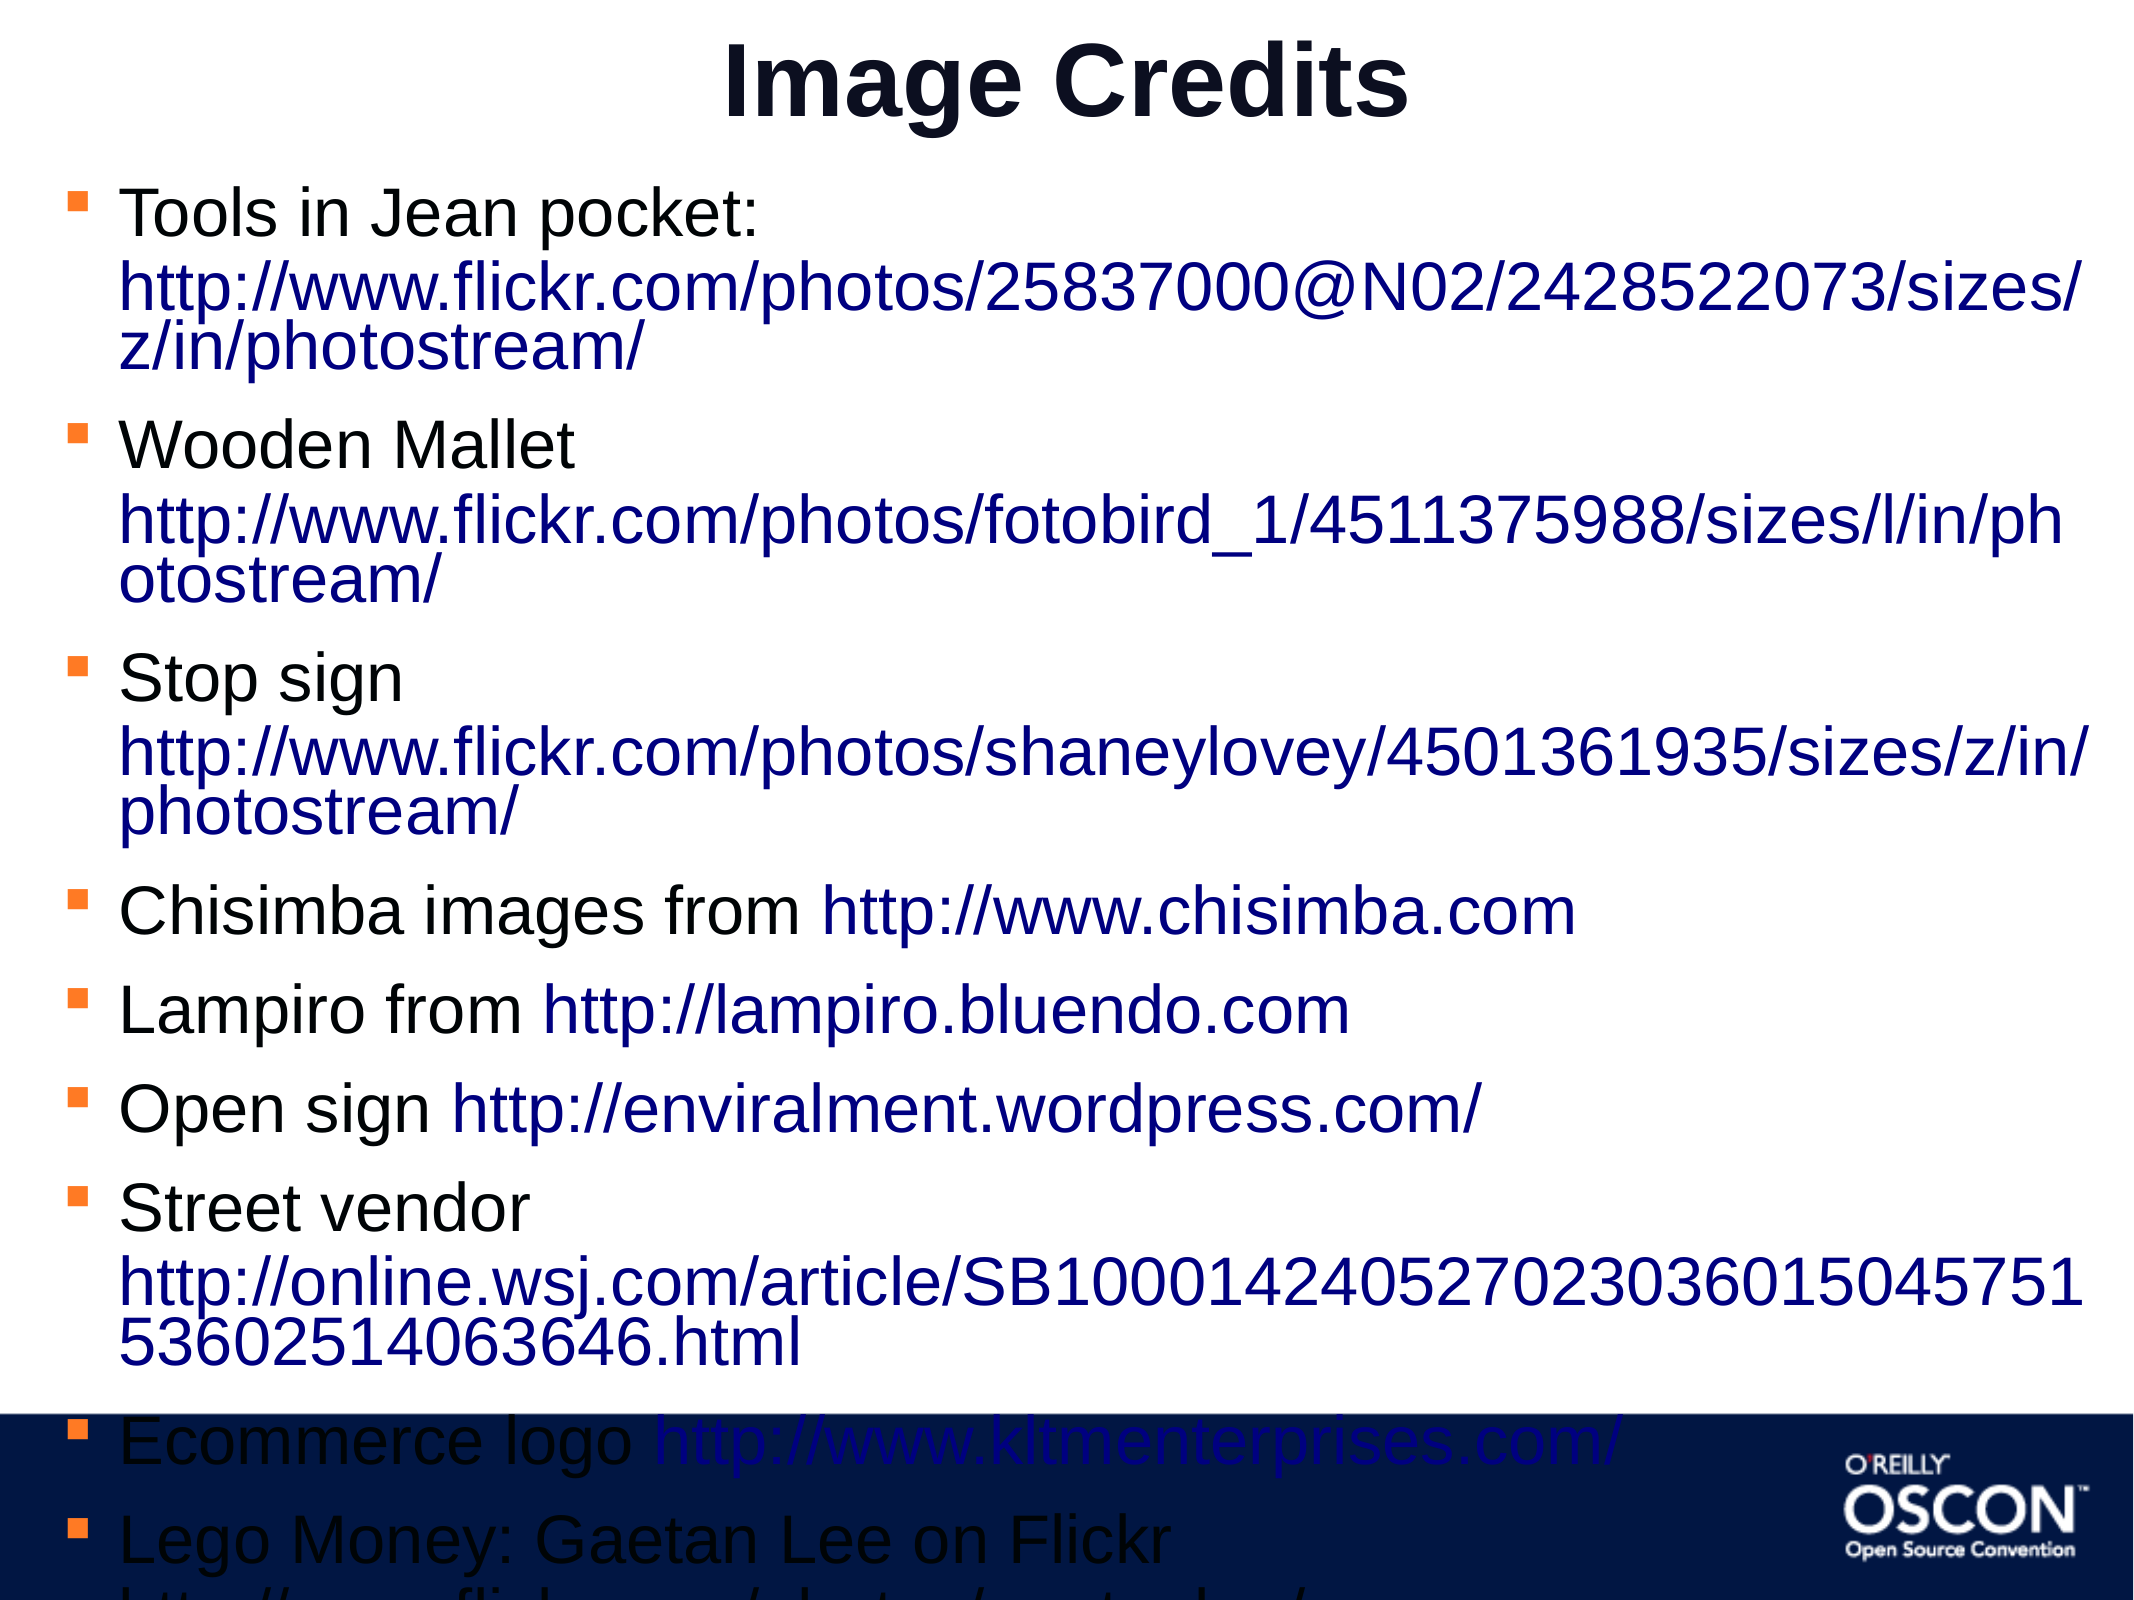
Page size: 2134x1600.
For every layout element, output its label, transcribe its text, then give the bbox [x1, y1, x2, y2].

list Tools in Jean pocket: http://www.flickr.com/photos/25837000@N02/2428522073/sizes/z/in/photostream/ Wooden Mallet http://www.flickr.com/photos/fotobird_1/4511375988/sizes/l/in/photostream/ Stop sign http://www.flickr.com/photos/shaneylovey/4501361935/sizes/z/in/photostream/ Chisimba images from http://www.chisimba.com Lampiro from http://lampiro.bluendo.com Open sign http://enviralment.wordpress.com/ Street vendor http://online.wsj.com/article/SB10001424052702303601504575153602514063646.html Ecommerce logo http://www.kltmenterprises.com/ Lego Money: Gaetan Lee on Flickr http://www.flickr.com/photos/gaetanlee/ [47, 168, 2100, 1424]
title Image Credits [41, 0, 2094, 151]
picture [0, 0, 2134, 1600]
